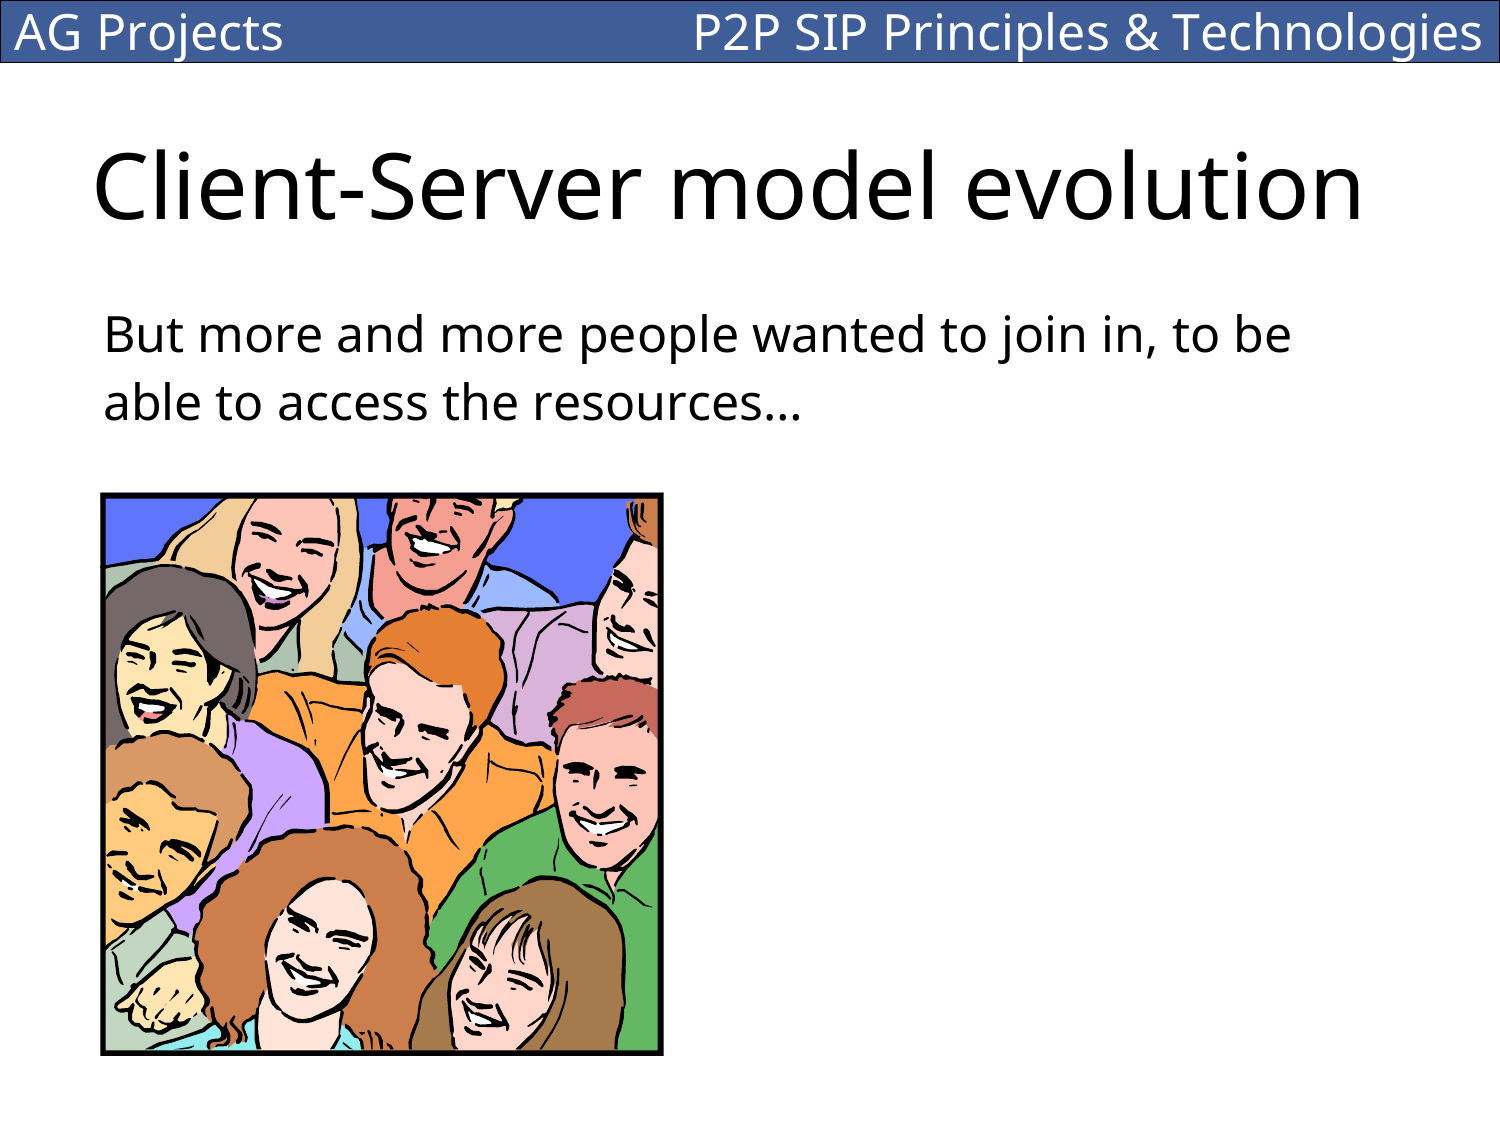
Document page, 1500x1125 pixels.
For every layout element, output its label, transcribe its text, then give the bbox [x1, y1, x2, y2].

text_box Client-Server model evolution [76, 113, 1447, 244]
picture [100, 491, 669, 1061]
text_box But more and more people wanted to join in, to be able to access the resources… [88, 290, 1400, 443]
